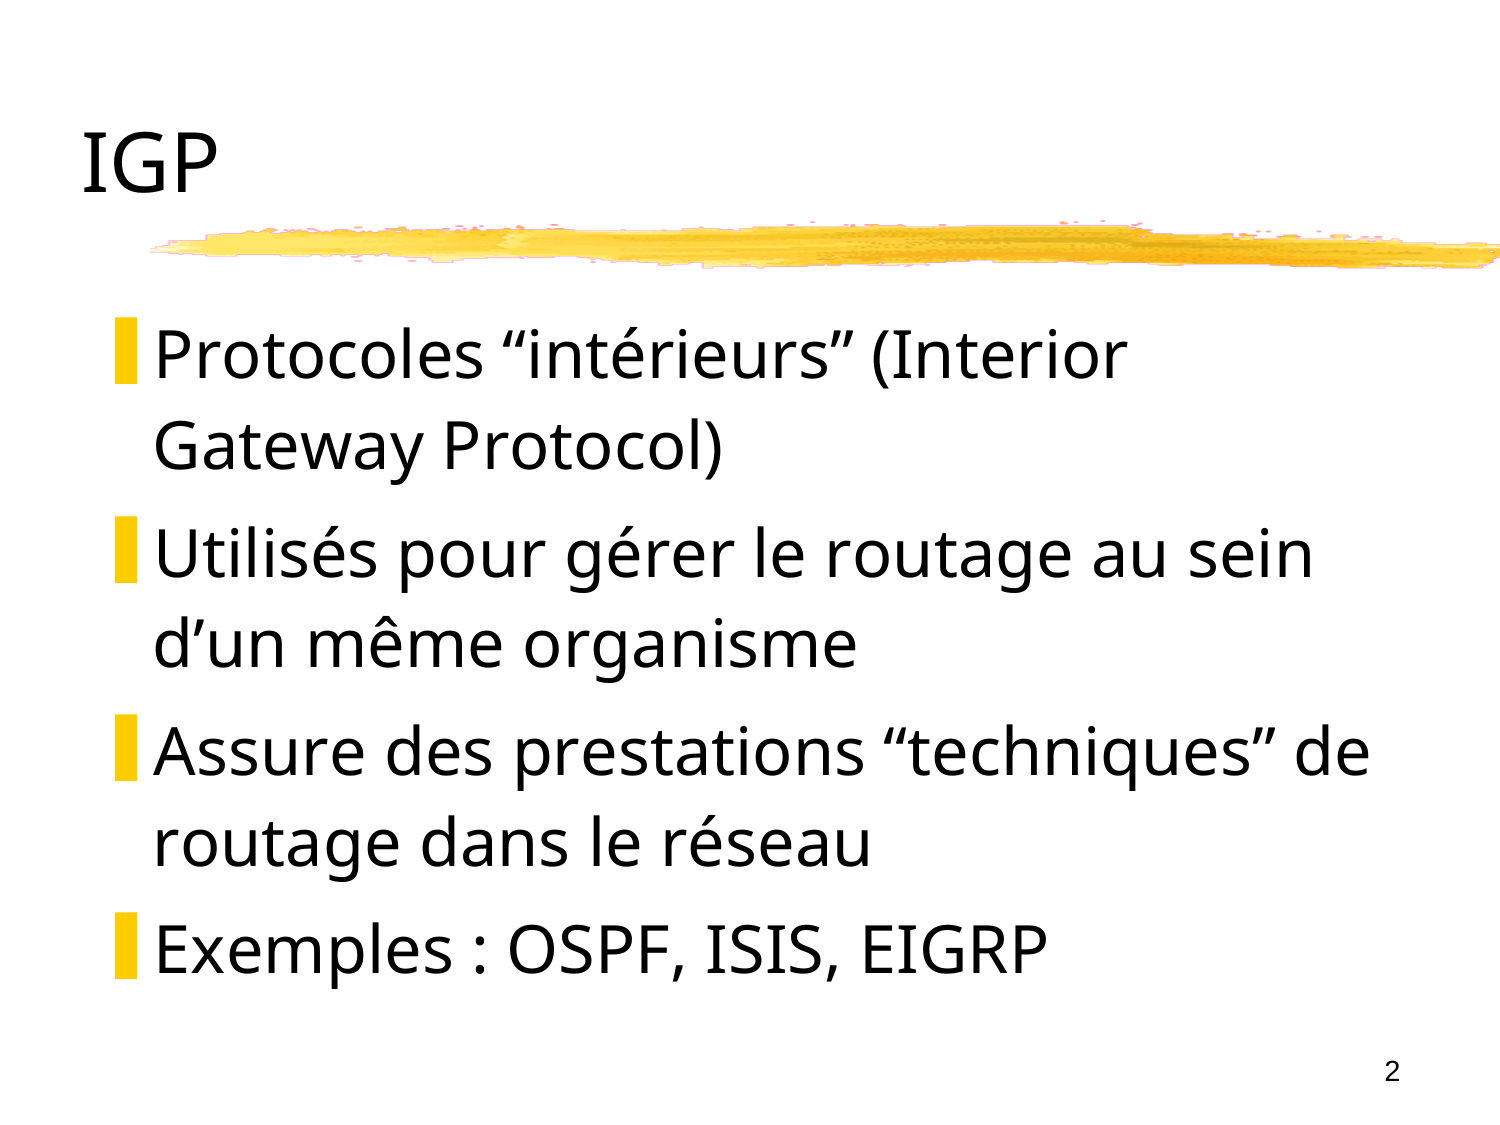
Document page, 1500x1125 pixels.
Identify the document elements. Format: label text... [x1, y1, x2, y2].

title IGP [66, 37, 1342, 225]
picture [150, 215, 1500, 279]
list Protocoles “intérieurs” (Interior Gateway Protocol)‏ Utilisés pour gérer le routage au sein d’un même organisme Assure des prestations “techniques” de routage dans le réseau Exemples : OSPF, ISIS, EIGRP [83, 299, 1425, 985]
